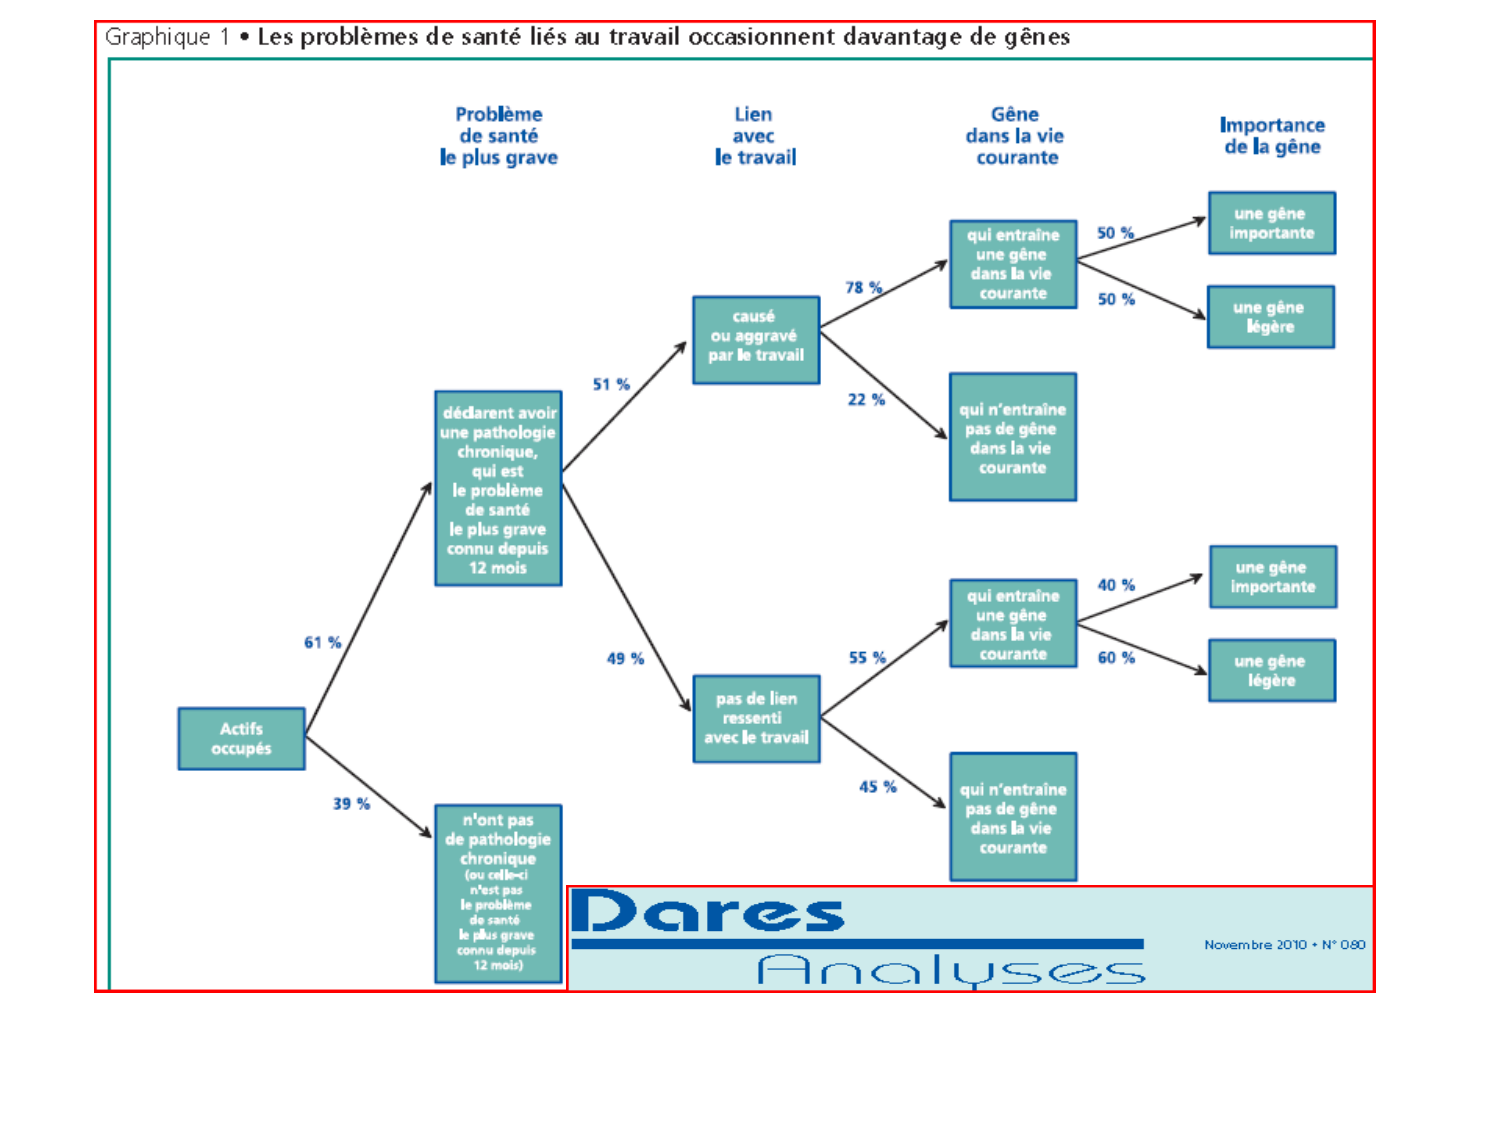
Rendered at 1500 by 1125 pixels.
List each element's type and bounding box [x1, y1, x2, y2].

picture [94, 20, 1376, 993]
